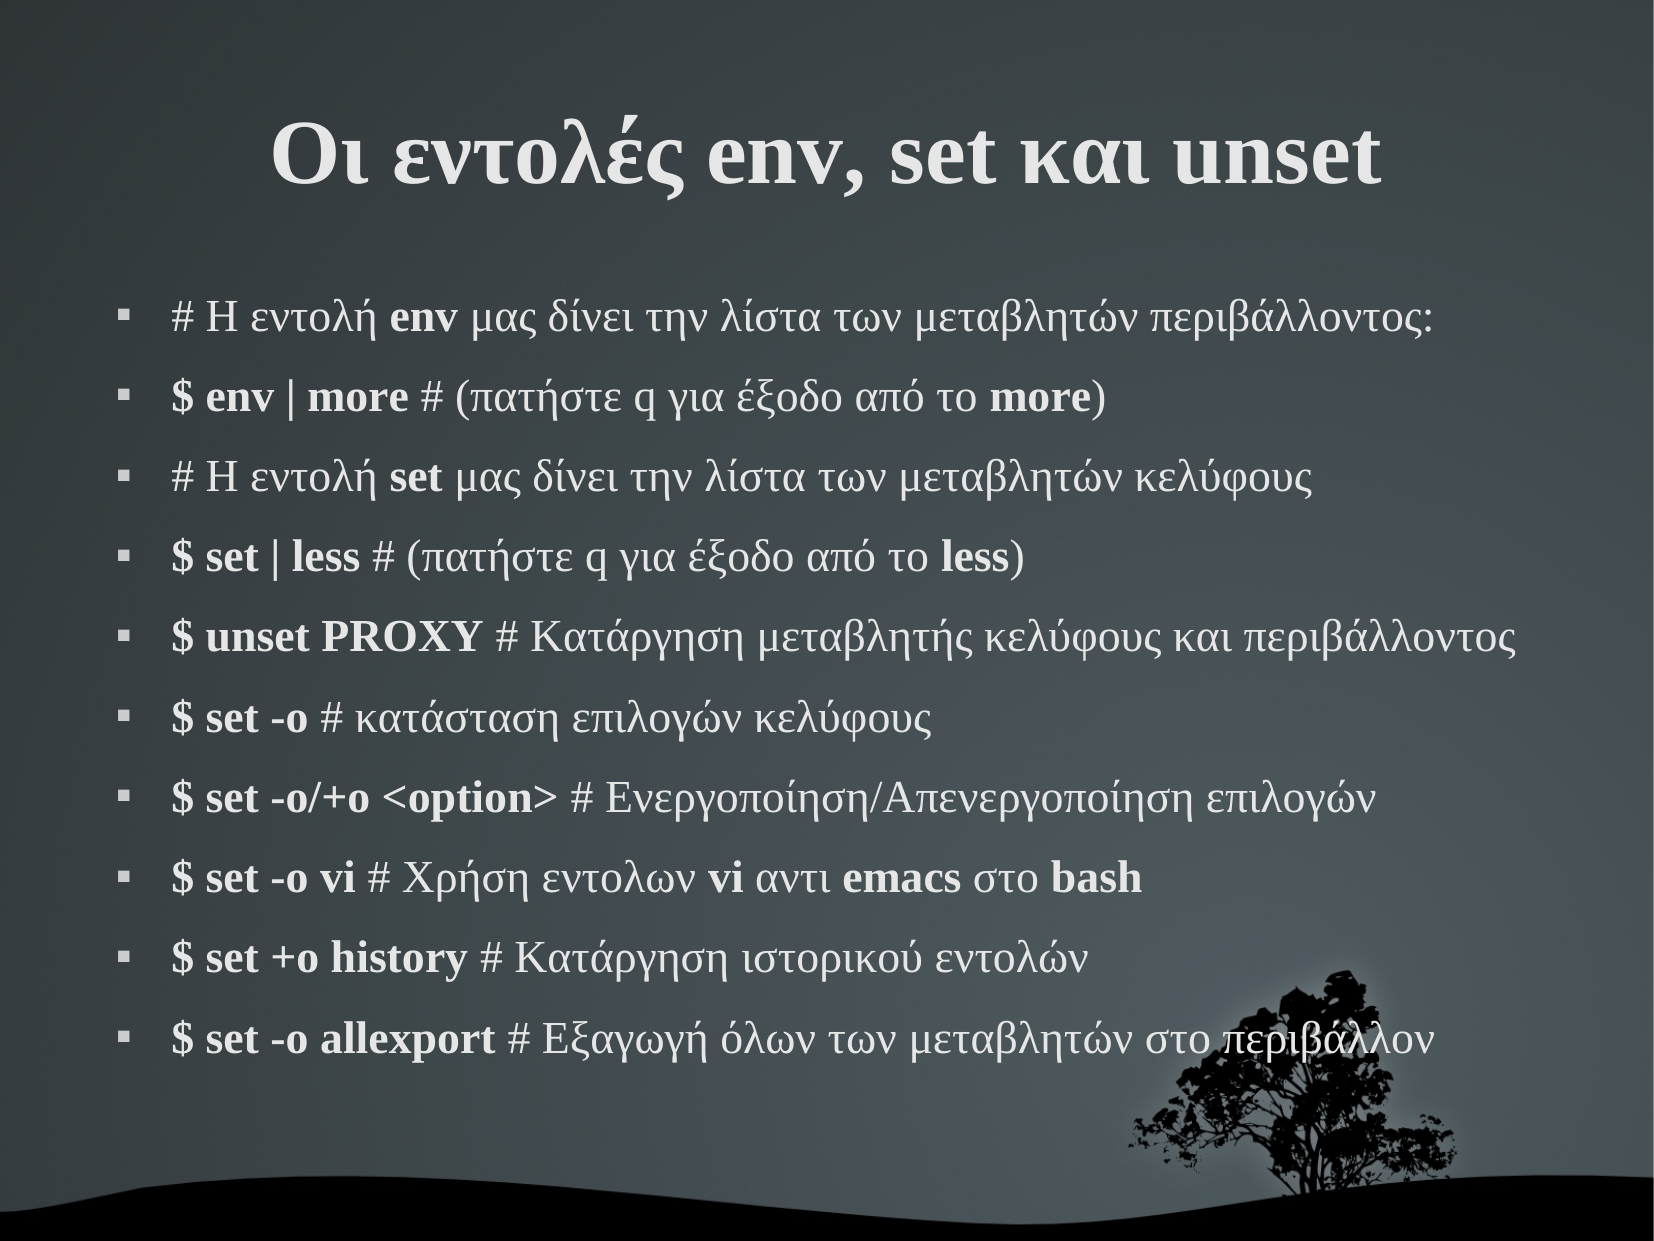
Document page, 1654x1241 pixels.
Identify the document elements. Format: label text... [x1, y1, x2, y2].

list # Η εντολή env μας δίνει την λίστα των μεταβλητών περιβάλλοντος: $ env | more # (πατήστε q για έξοδο από το more) # Η εντολή set μας δίνει την λίστα των μεταβλητών κελύφους $ set | less # (πατήστε q για έξοδο από το less) $ unset PROXY # Κατάργηση μεταβλητής κελύφους και περιβάλλοντος $ set -o # κατάσταση επιλογών κελύφους $ set -o/+o <option> # Ενεργοποίηση/Απενεργοποίηση επιλογών $ set -o vi # Χρήση εντολων vi αντι emacs στο bash $ set +o history # Κατάργηση ιστορικού εντολών $ set -o allexport # Εξαγωγή όλων των μεταβλητών στο περιβάλλον [82, 290, 1571, 1241]
title Οι εντολές env, set και unset [82, 49, 1571, 257]
picture [0, 0, 1654, 1241]
